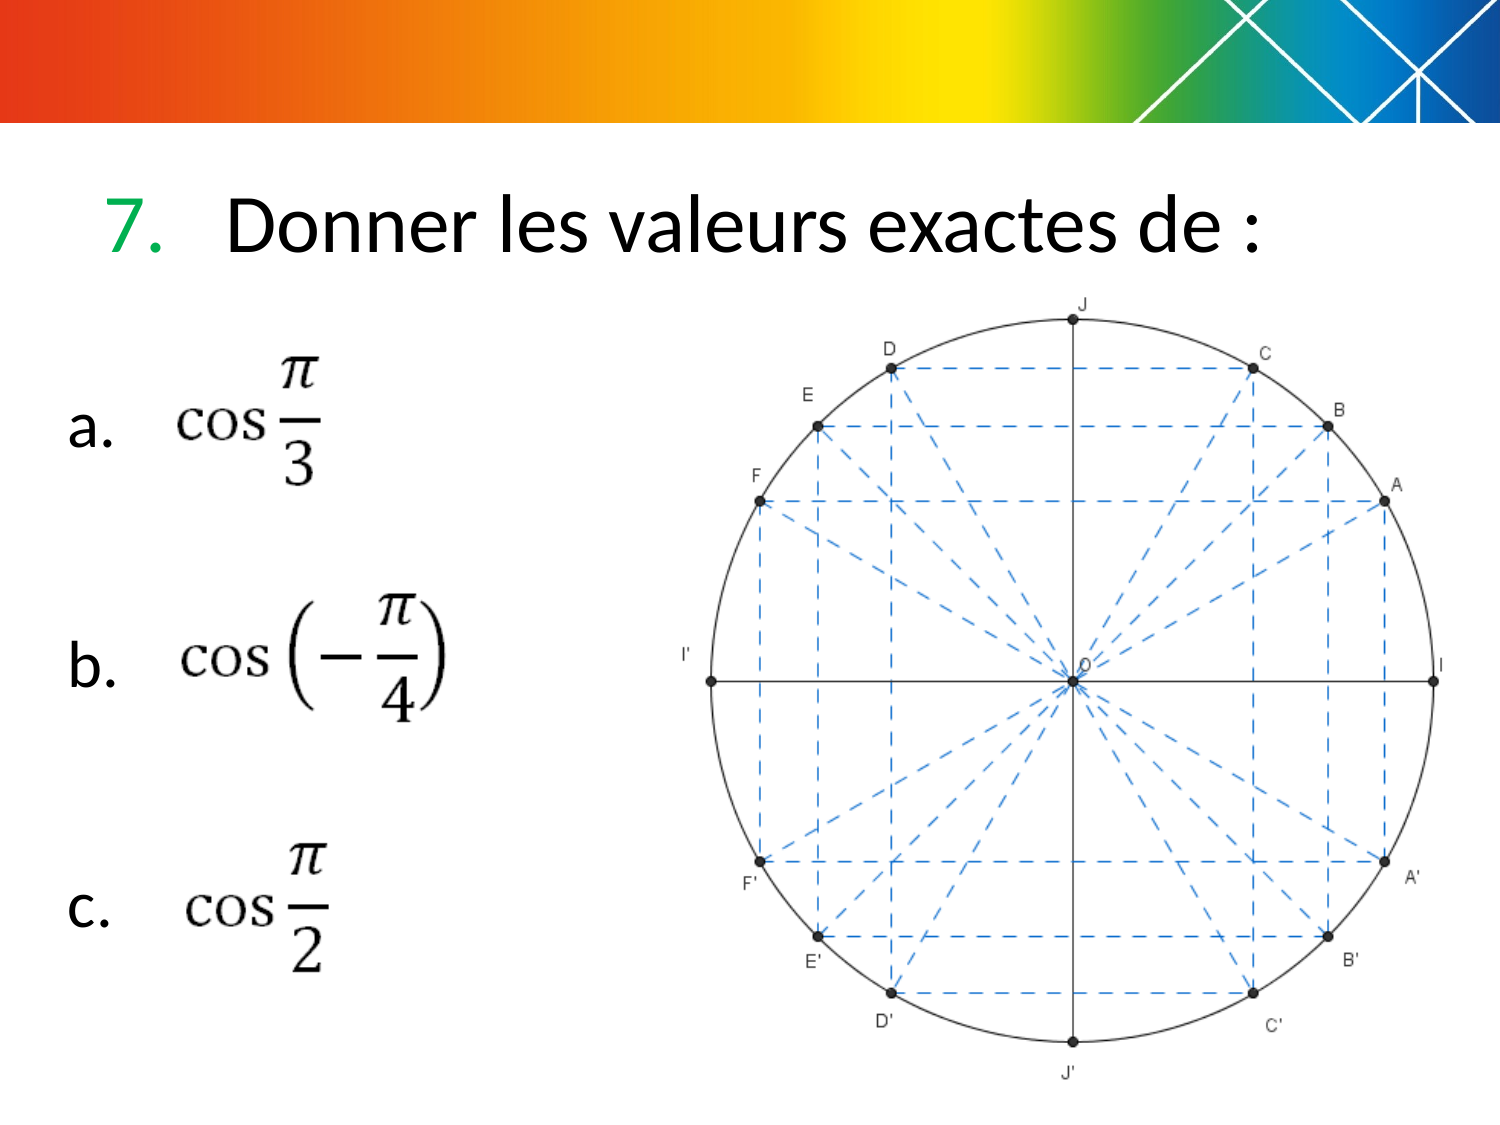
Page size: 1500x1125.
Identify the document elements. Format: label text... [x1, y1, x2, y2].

picture [159, 349, 346, 494]
picture [667, 287, 1459, 1090]
text_box a. b. c. [53, 373, 656, 949]
title Donner les valeurs exactes de : [88, 148, 1439, 290]
picture [0, 0, 1359, 123]
picture [1340, 0, 1500, 123]
picture [171, 586, 468, 727]
picture [171, 834, 354, 988]
